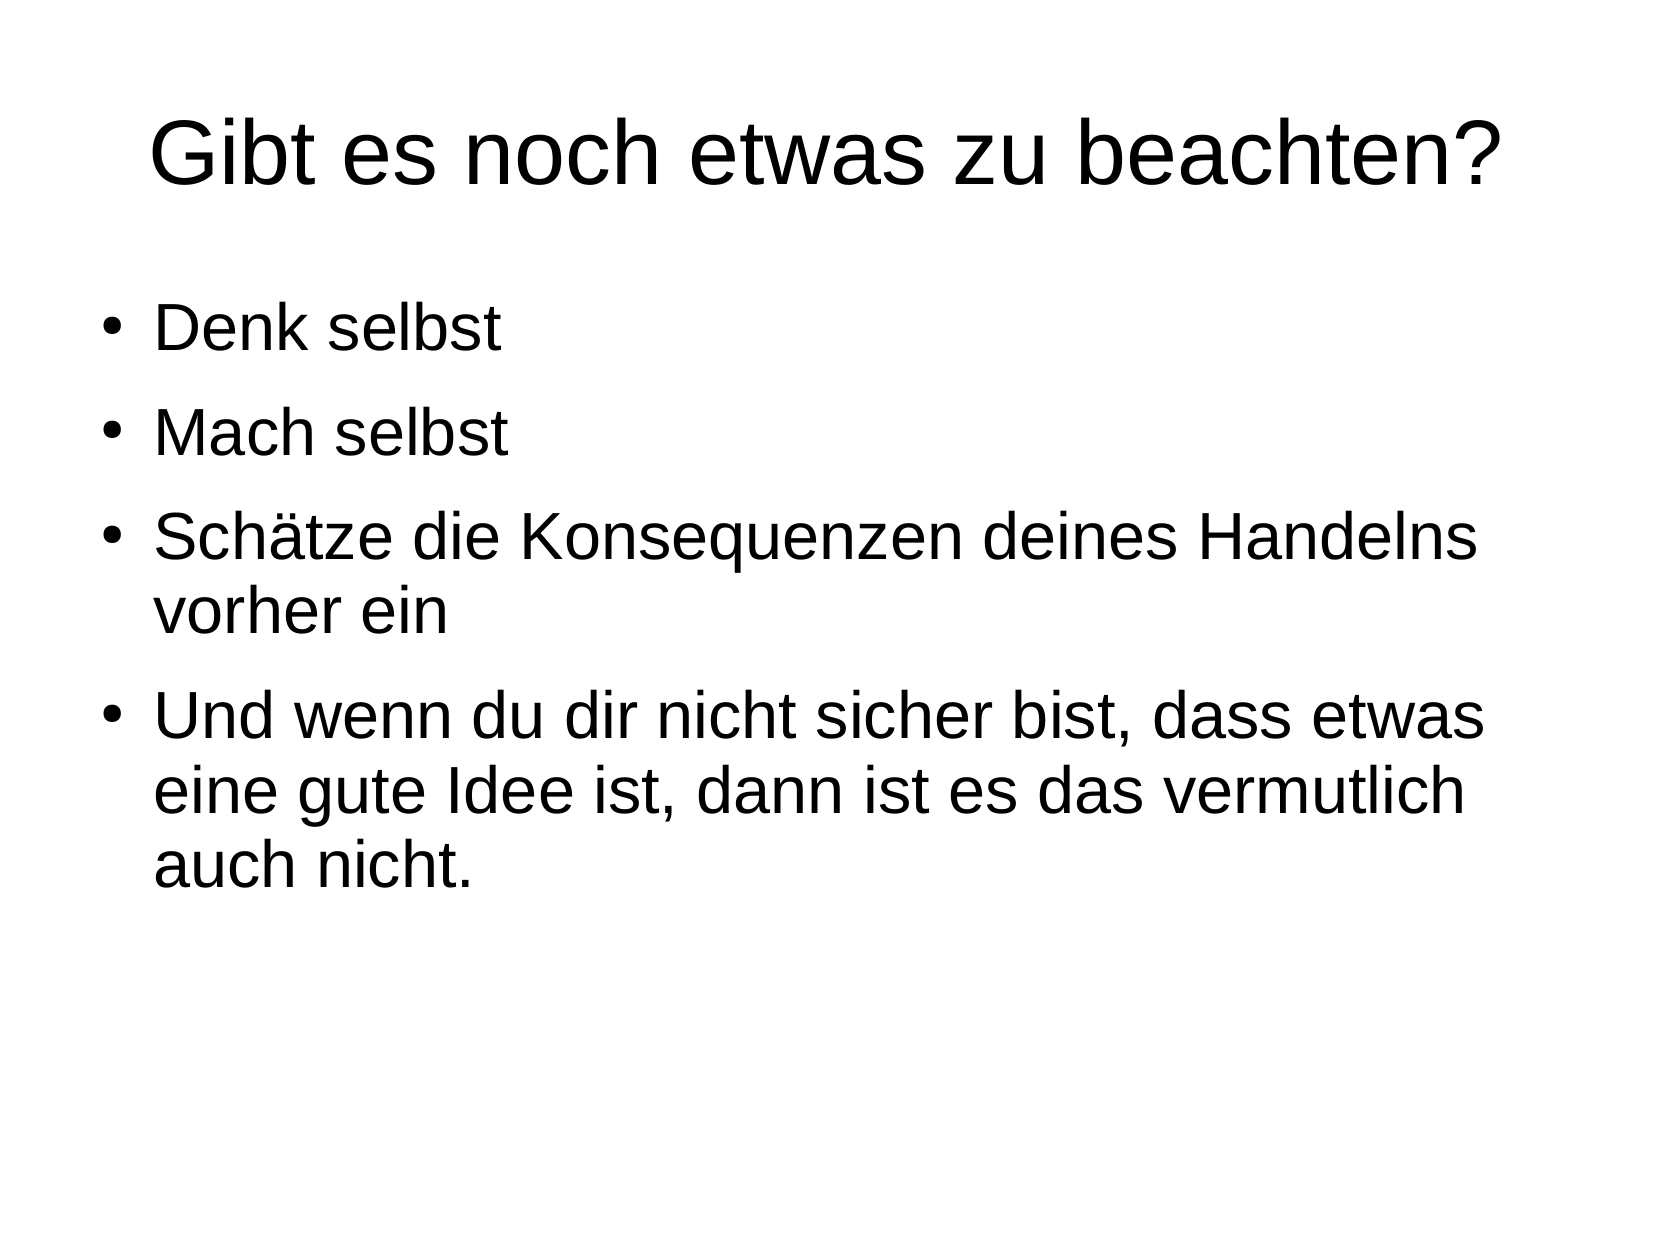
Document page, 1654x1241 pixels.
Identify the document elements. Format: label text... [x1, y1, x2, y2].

title Gibt es noch etwas zu beachten? [82, 49, 1571, 257]
list Denk selbst Mach selbst Schätze die Konsequenzen deines Handelns vorher ein Und wenn du dir nicht sicher bist, dass etwas eine gute Idee ist, dann ist es das vermutlich auch nicht. [82, 290, 1538, 1010]
